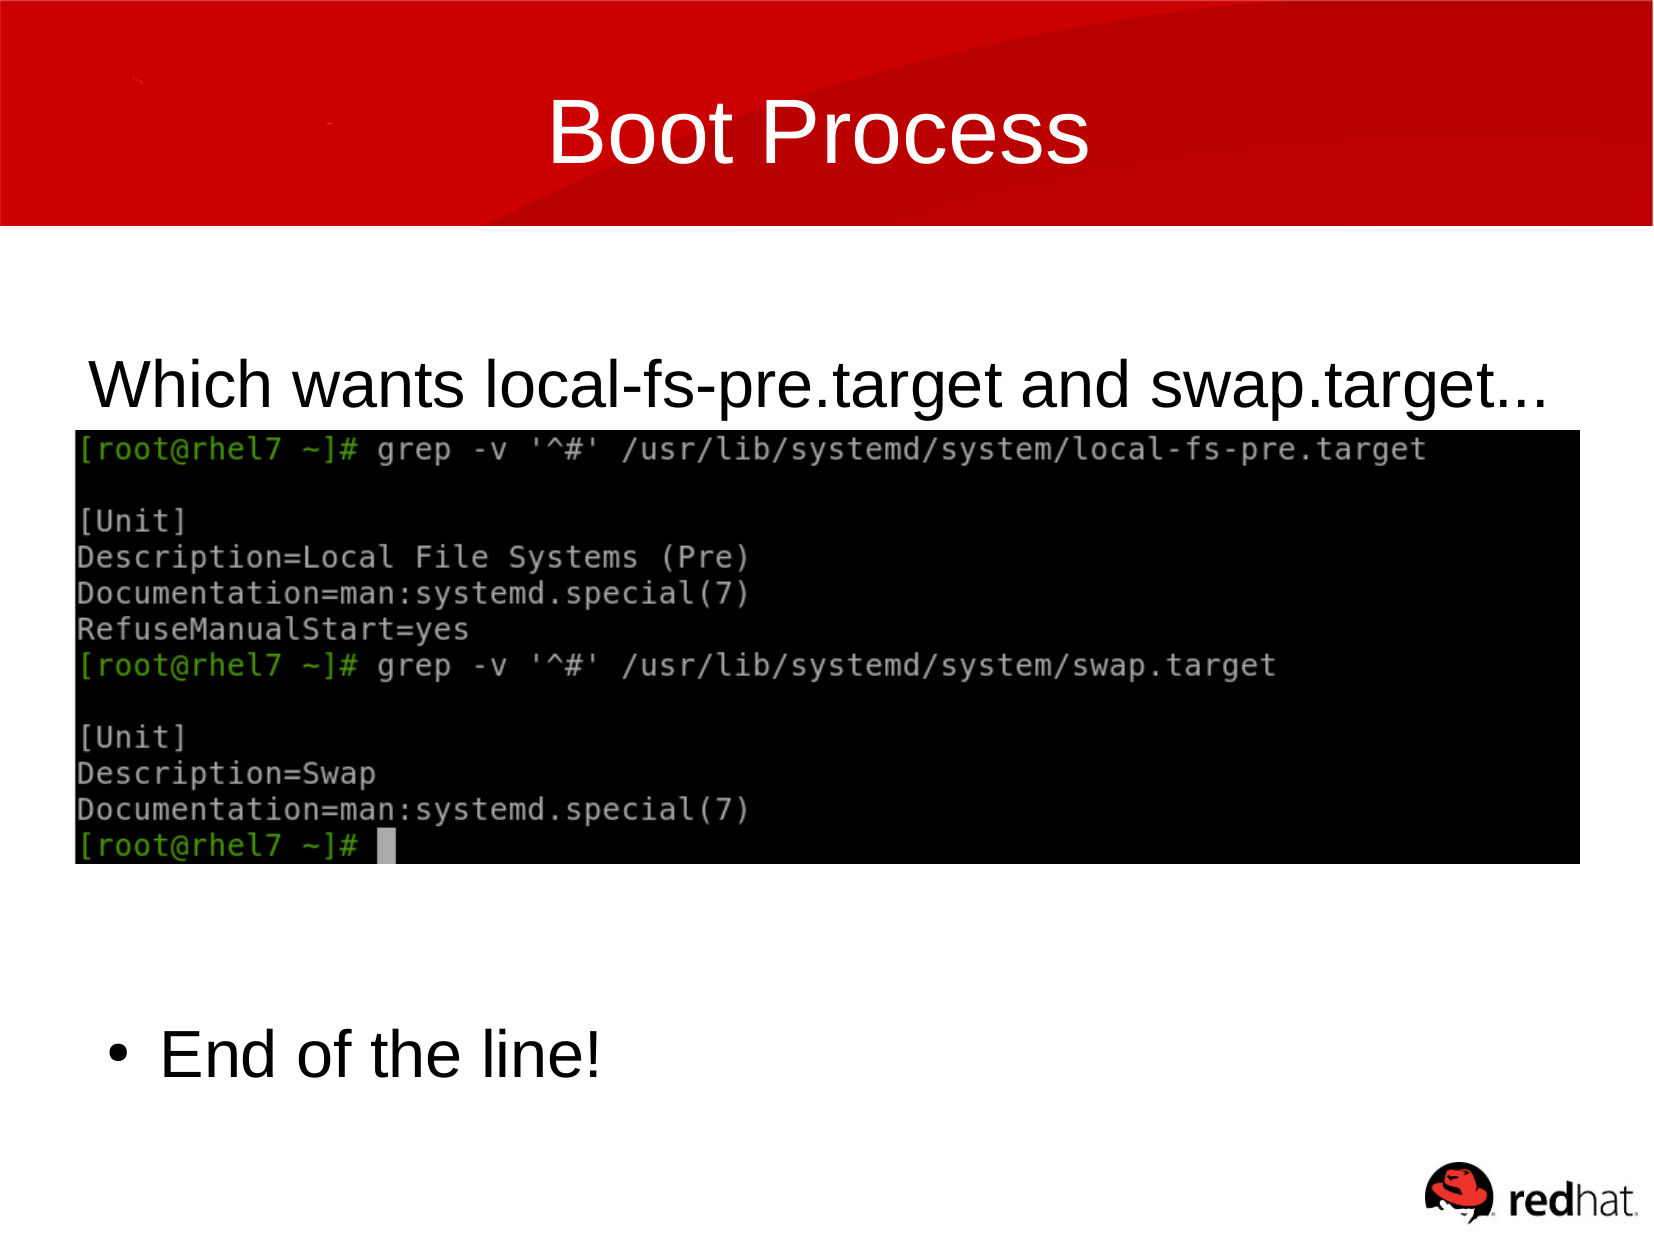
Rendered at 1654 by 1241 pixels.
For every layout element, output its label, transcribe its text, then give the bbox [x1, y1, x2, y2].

picture [74, 430, 1580, 864]
title Boot Process [75, 37, 1564, 226]
picture [0, 0, 1653, 226]
list Which wants local-fs-pre.target and swap.target... End of the line! [88, 243, 1577, 430]
picture [1425, 1162, 1638, 1232]
list Which wants local-fs-pre.target and swap.target... End of the line! [88, 864, 1577, 1203]
